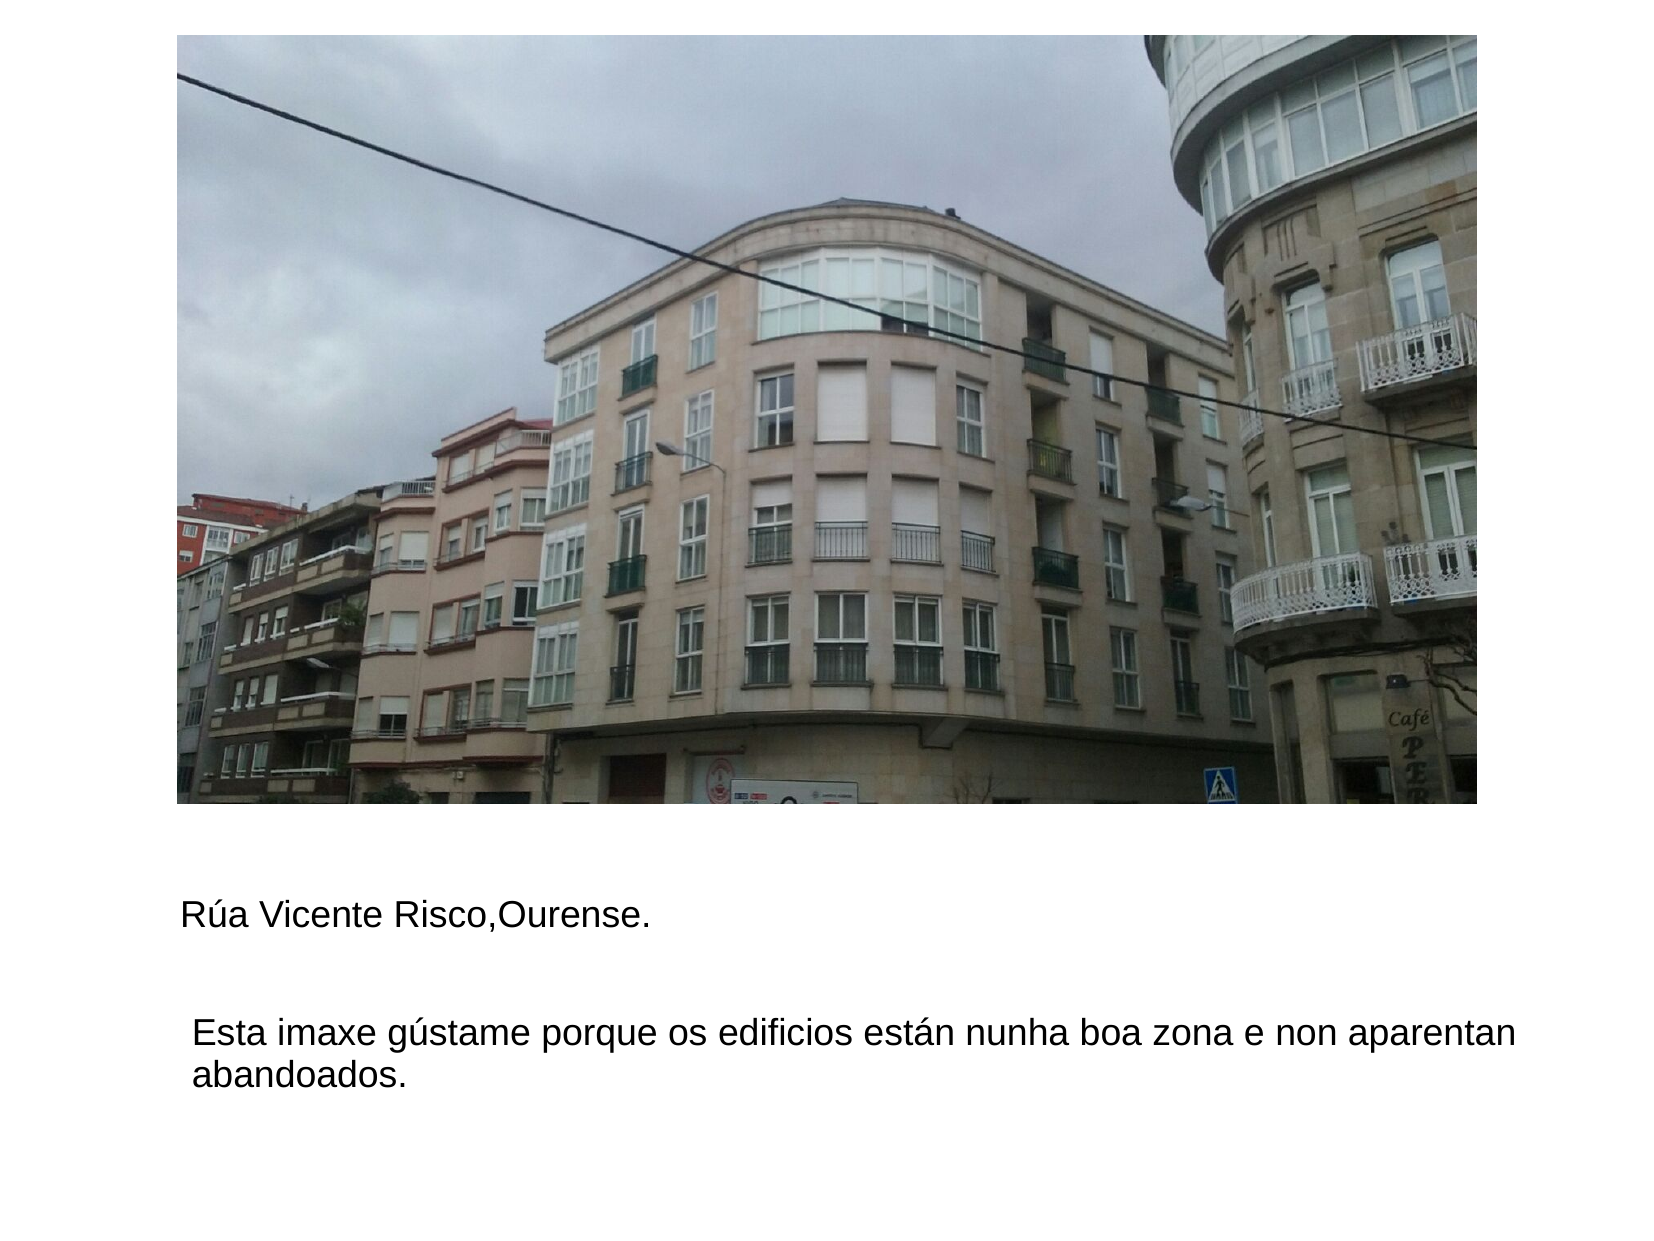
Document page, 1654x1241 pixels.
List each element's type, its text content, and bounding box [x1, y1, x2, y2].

picture [177, 35, 1477, 804]
text_box Esta imaxe gústame porque os edificios están nunha boa zona e non aparentan abandoados. [177, 1003, 1542, 1103]
text_box Rúa Vicente Risco,Ourense. [165, 885, 667, 1027]
